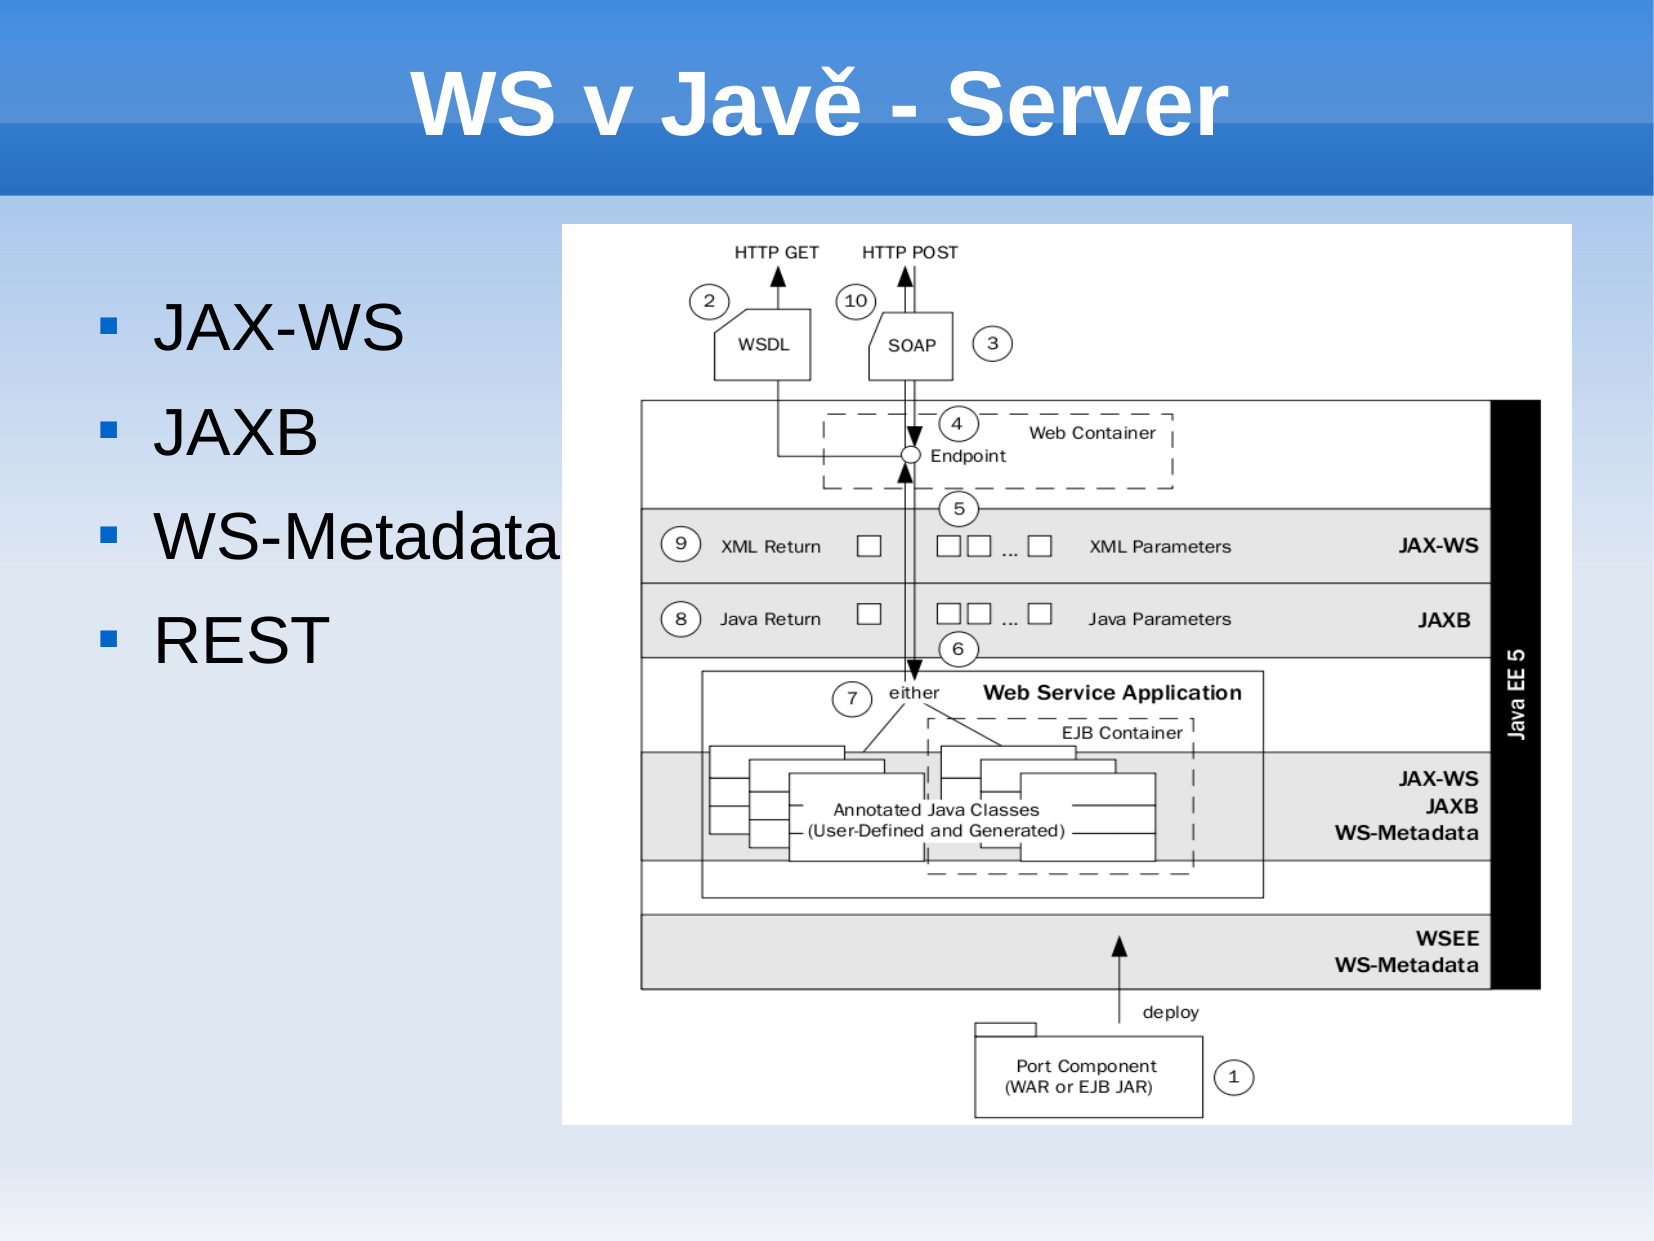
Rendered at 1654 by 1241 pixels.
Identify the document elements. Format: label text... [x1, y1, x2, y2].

list JAX-WS JAXB WS-Metadata REST [82, 290, 809, 1094]
picture [0, 0, 1654, 1241]
title WS v Javě - Server [76, 0, 1565, 208]
